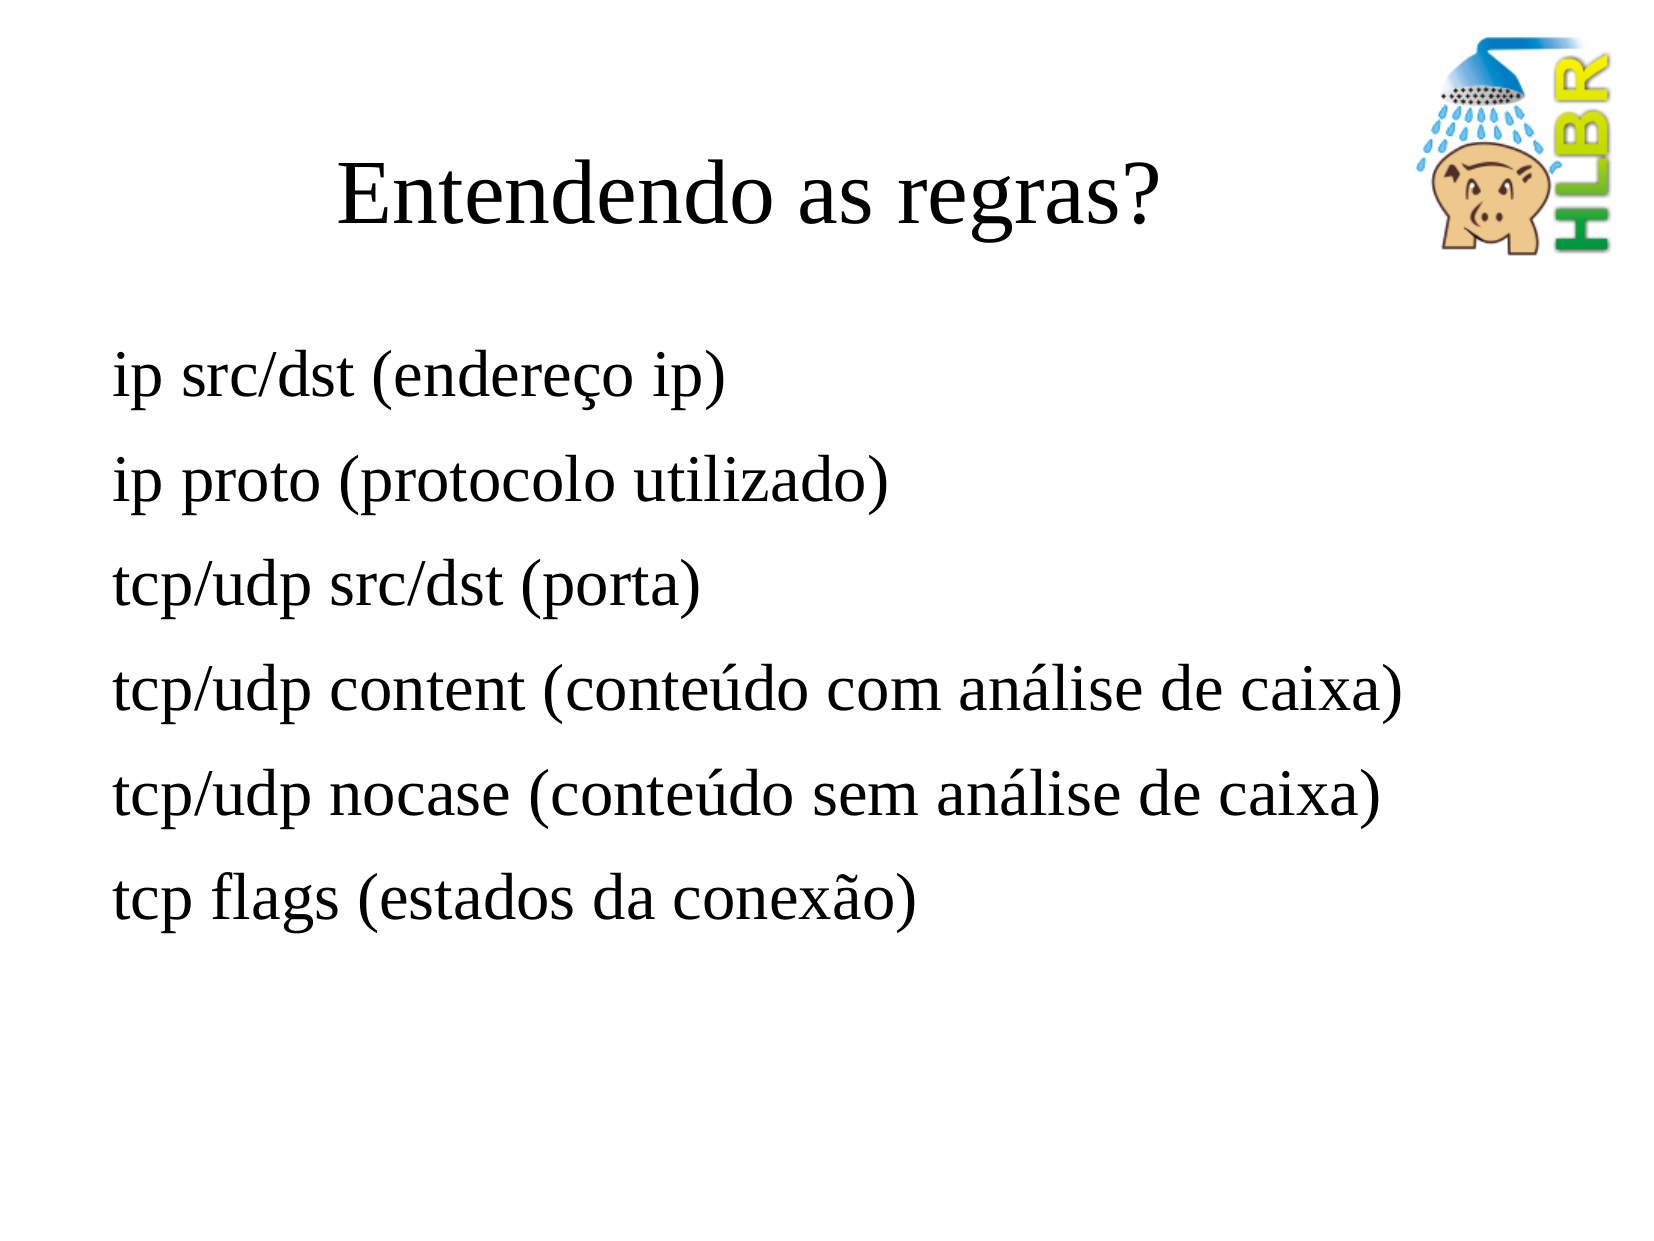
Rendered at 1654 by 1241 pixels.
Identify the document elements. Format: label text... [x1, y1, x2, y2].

list ip src/dst (endereço ip)‏ ip proto (protocolo utilizado)‏ tcp/udp src/dst (porta)‏ tcp/udp content (conteúdo com análise de caixa)‏ tcp/udp nocase (conteúdo sem análise de caixa)‏ tcp flags (estados da conexão)‏ [112, 324, 1595, 1031]
title Entendendo as regras? [112, 76, 1388, 312]
picture [1416, 37, 1612, 260]
